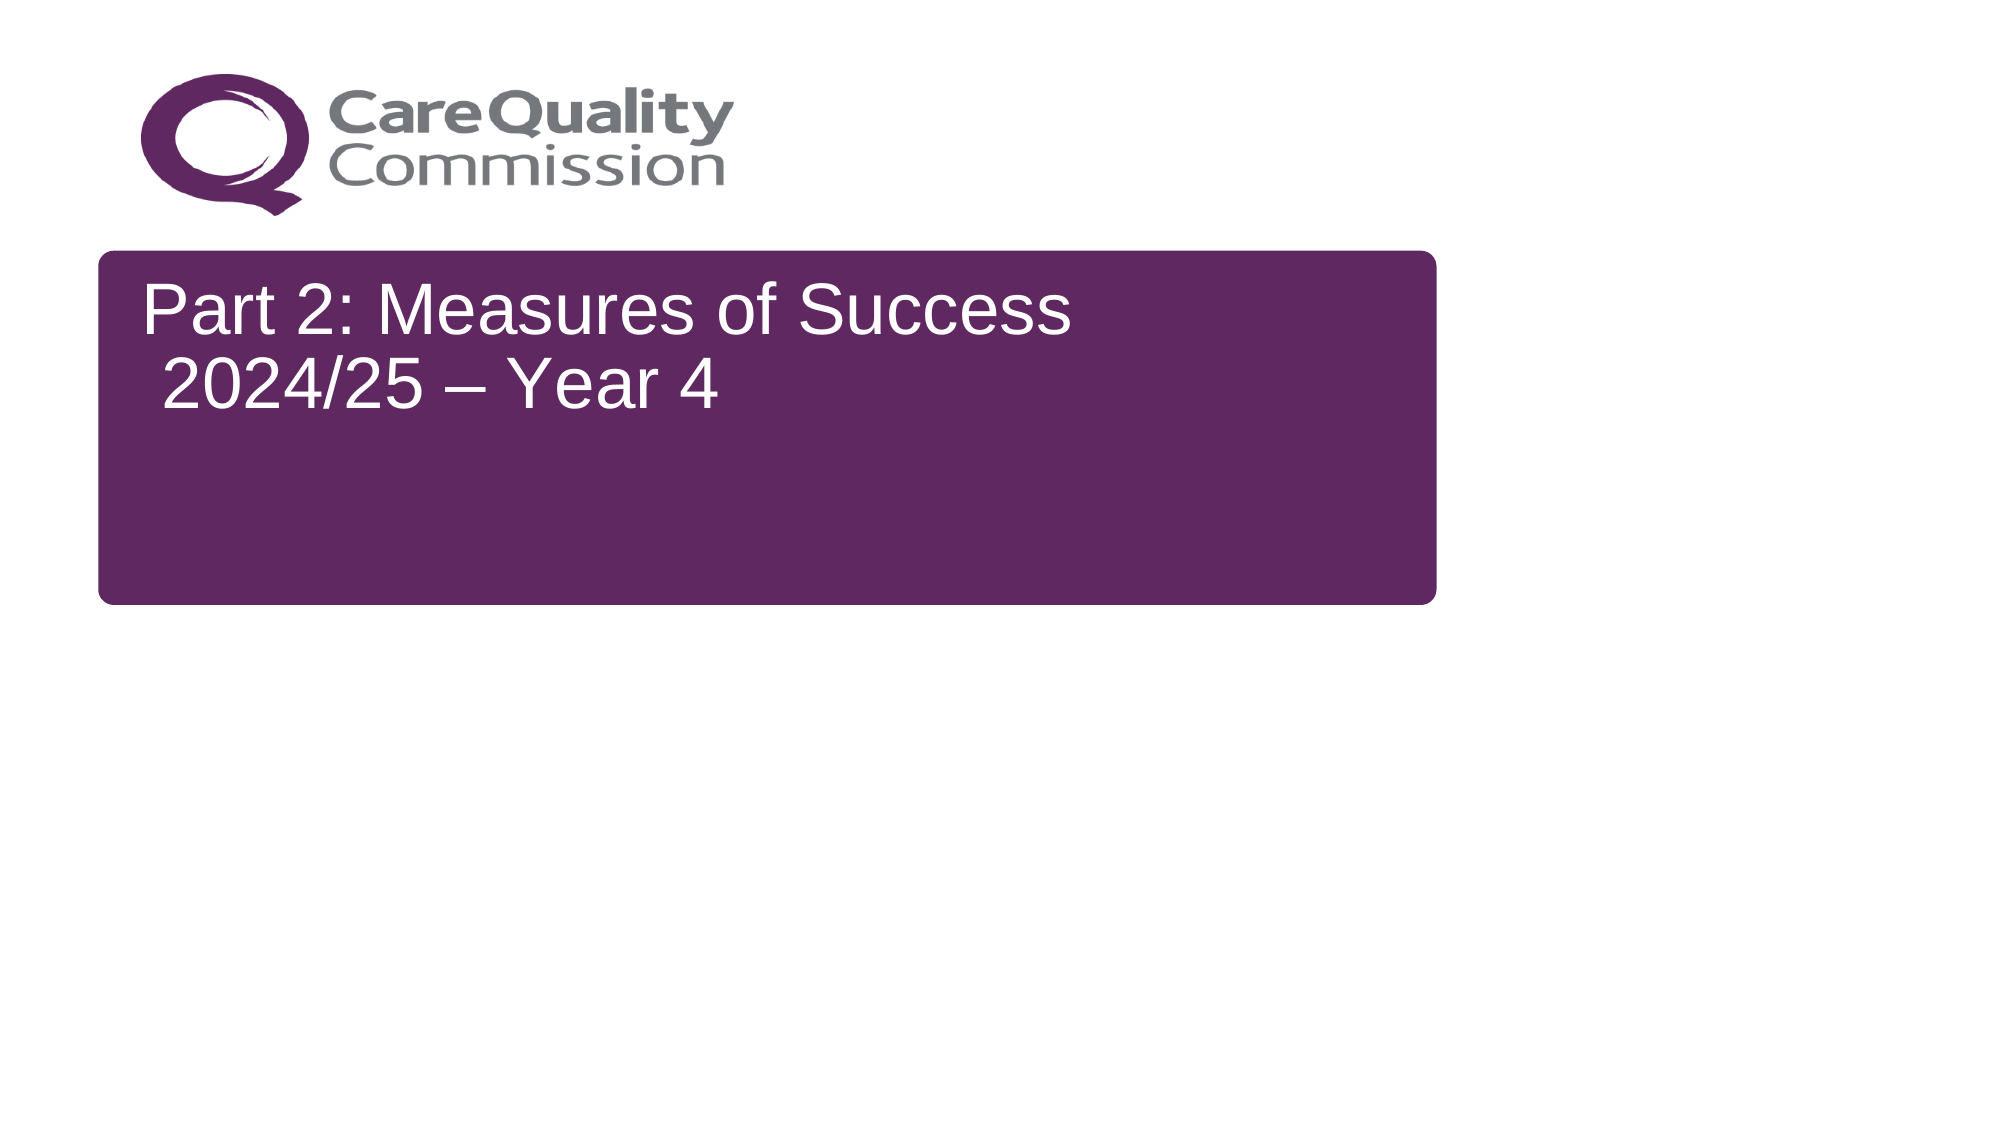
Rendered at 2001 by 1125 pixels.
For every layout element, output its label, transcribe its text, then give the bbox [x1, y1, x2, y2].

title Part 2: Measures of Success 2024/25 – Year 4 [141, 275, 1392, 438]
